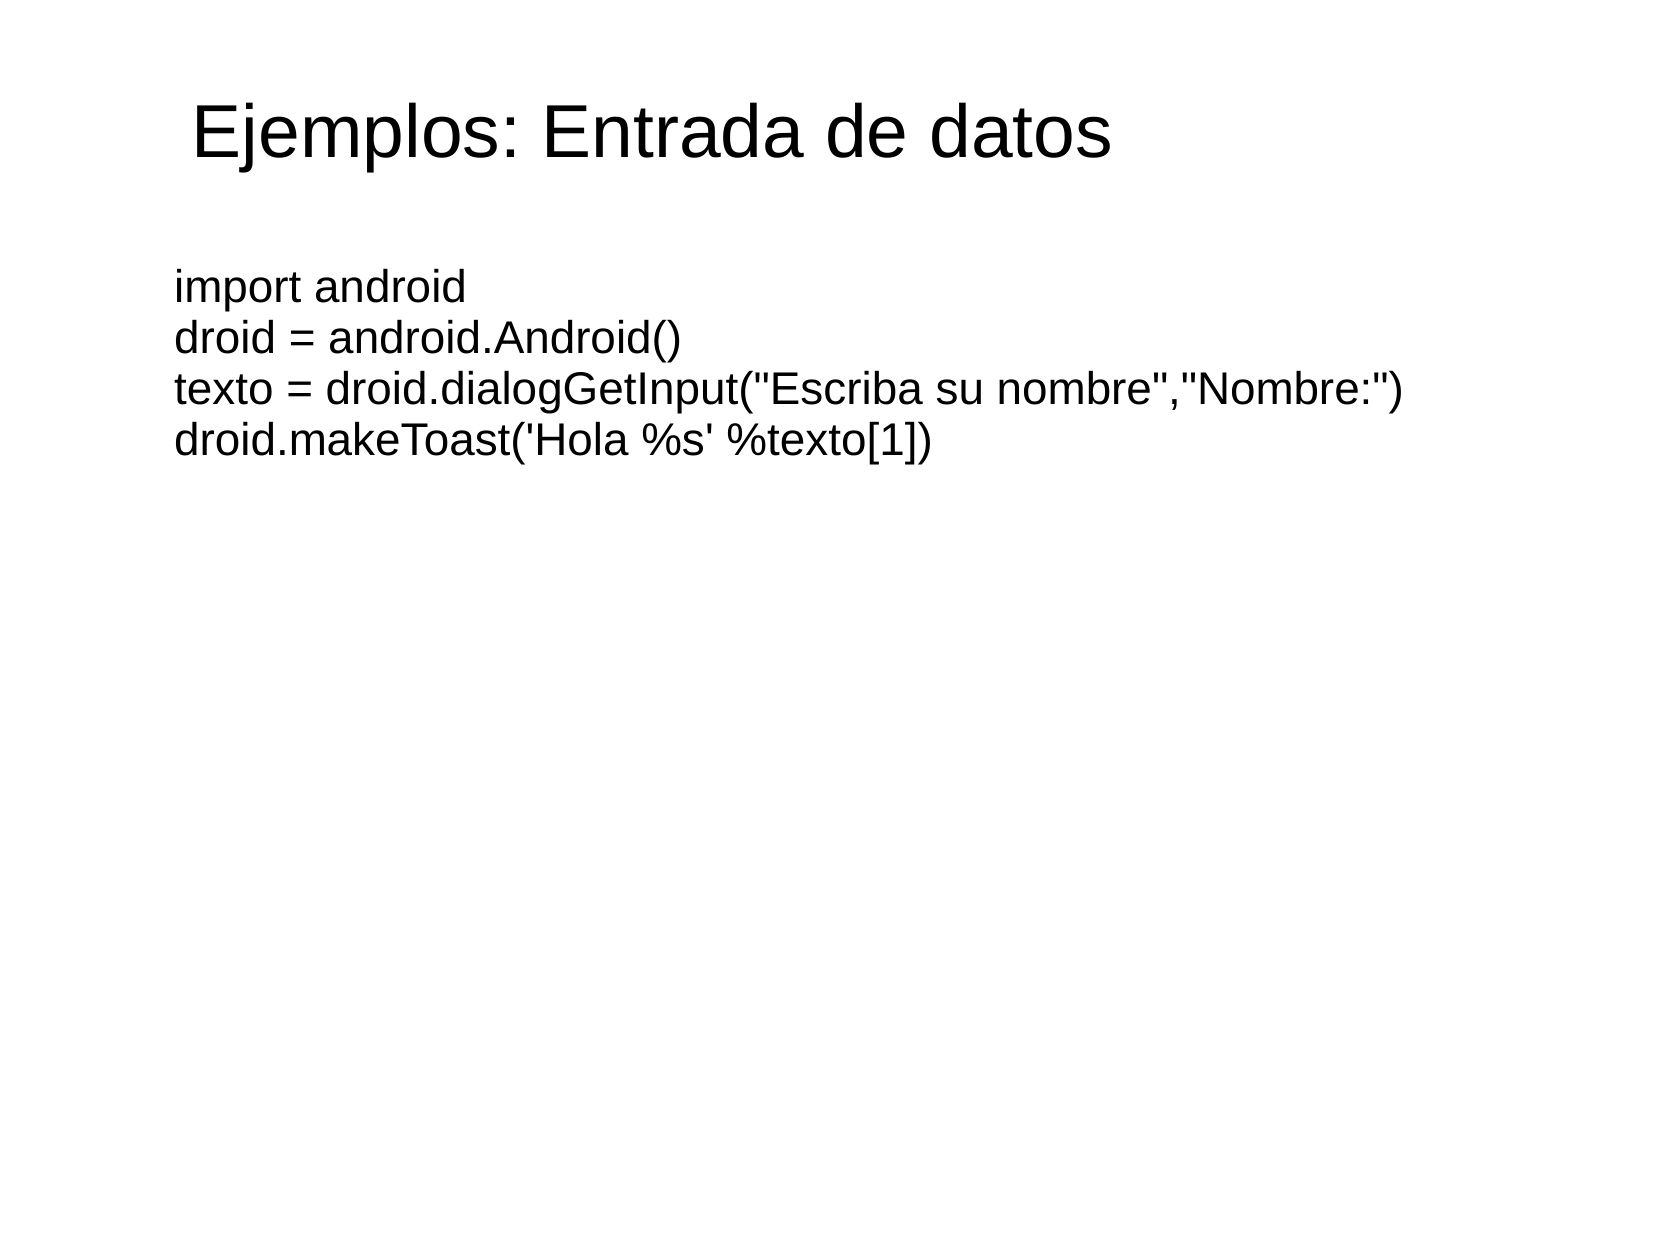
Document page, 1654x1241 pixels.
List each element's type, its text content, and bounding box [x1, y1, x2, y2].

text_box Ejemplos: Entrada de datos [177, 81, 1536, 181]
text_box import android droid = android.Android() texto = droid.dialogGetInput("Escriba su nombre","Nombre:") droid.makeToast('Hola %s' %texto[1]) [159, 253, 1506, 525]
